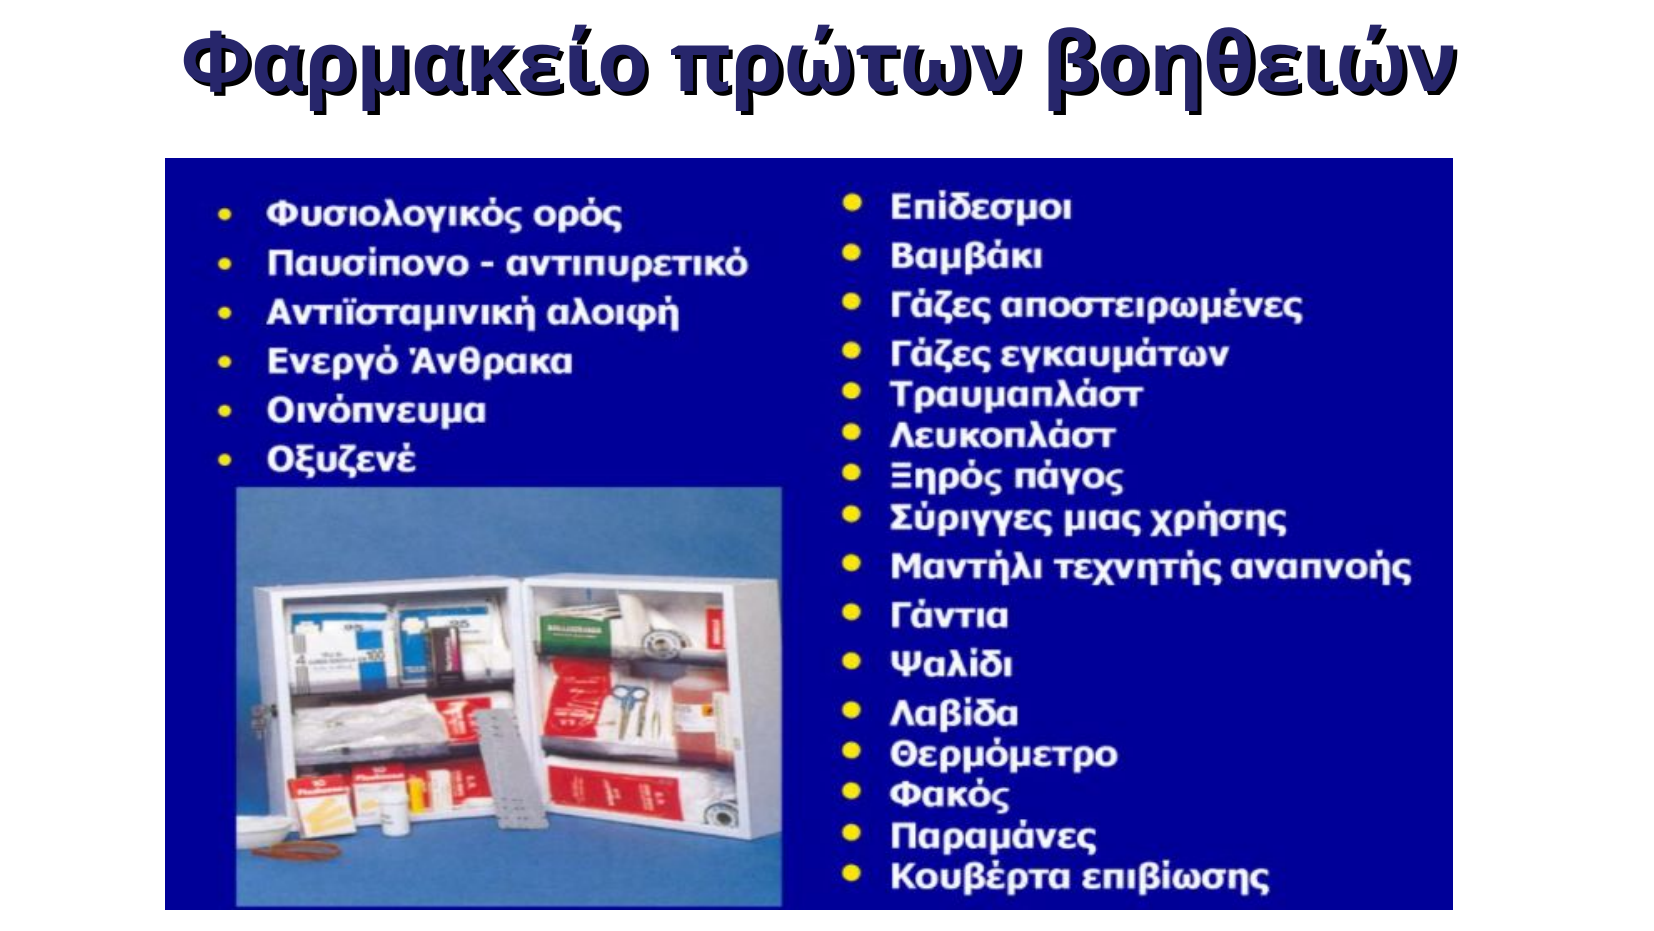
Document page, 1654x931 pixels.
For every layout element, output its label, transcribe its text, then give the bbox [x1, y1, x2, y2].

picture [165, 158, 1453, 910]
text_box Φαρμακείο πρώτων βοηθειών [165, 0, 1497, 142]
